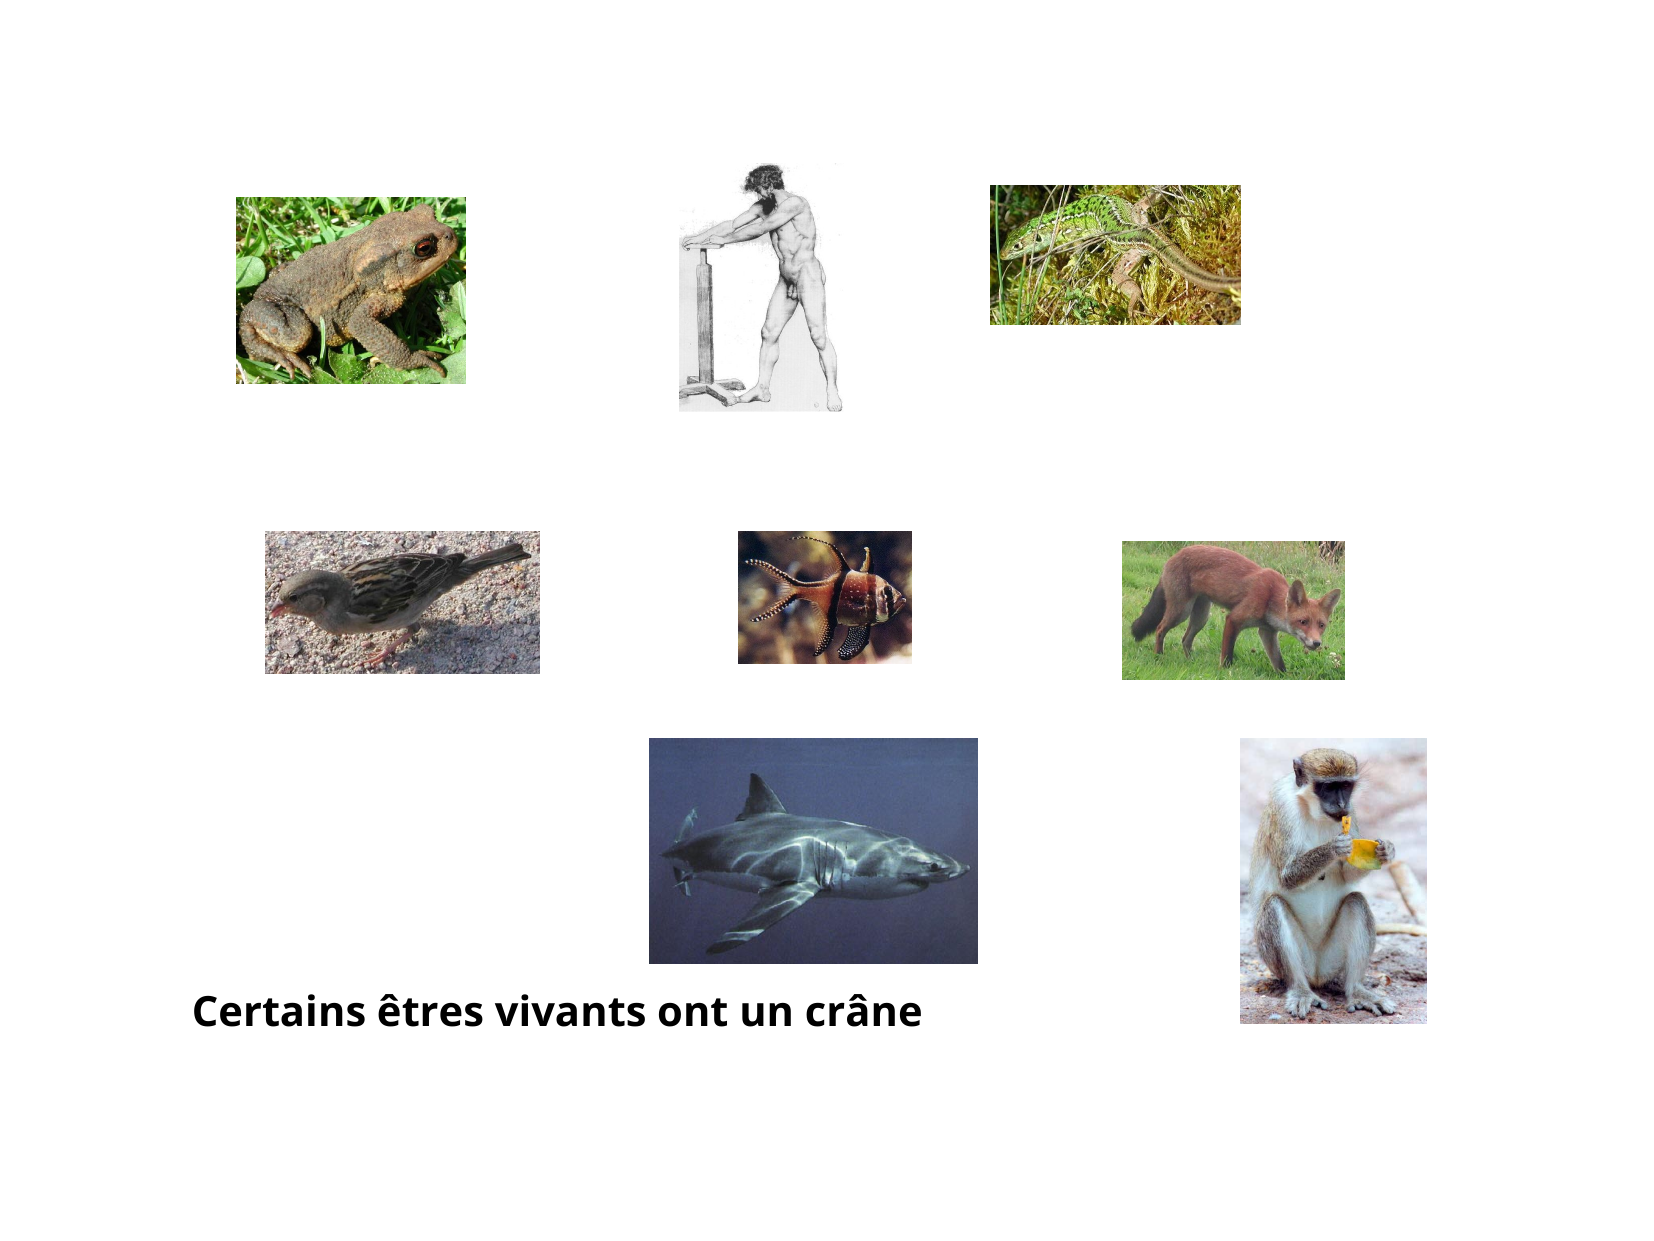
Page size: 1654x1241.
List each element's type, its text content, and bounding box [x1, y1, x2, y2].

picture [1122, 541, 1345, 680]
picture [265, 531, 540, 674]
text_box Certains êtres vivants ont un crâne [177, 974, 1506, 1090]
picture [649, 738, 978, 964]
picture [738, 531, 912, 664]
picture [1240, 738, 1427, 1024]
picture [679, 163, 844, 414]
picture [990, 185, 1241, 325]
picture [236, 197, 466, 384]
